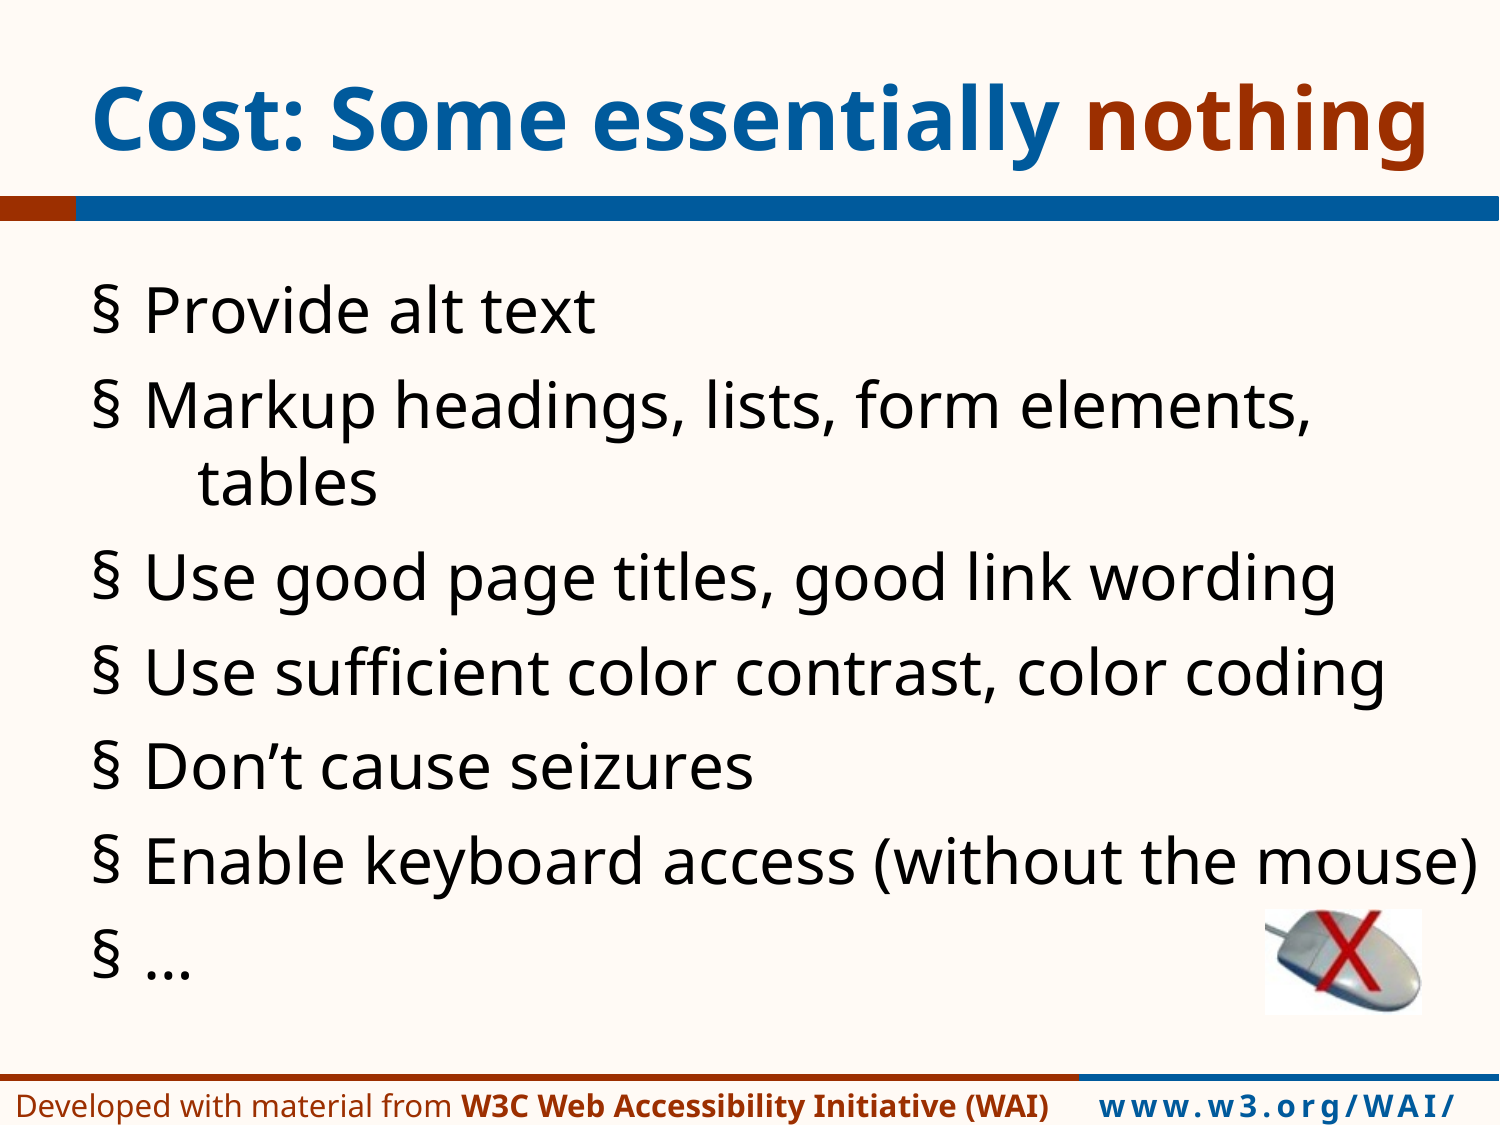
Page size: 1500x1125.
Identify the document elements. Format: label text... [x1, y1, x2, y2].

title Cost: Some essentially nothing [75, 45, 1500, 186]
picture [1265, 909, 1422, 1015]
list Provide alt text Markup headings, lists, form elements, tables Use good page titles, good link wording Use sufficient color contrast, color coding Don’t cause seizures Enable keyboard access (without the mouse) … [75, 262, 1500, 1075]
